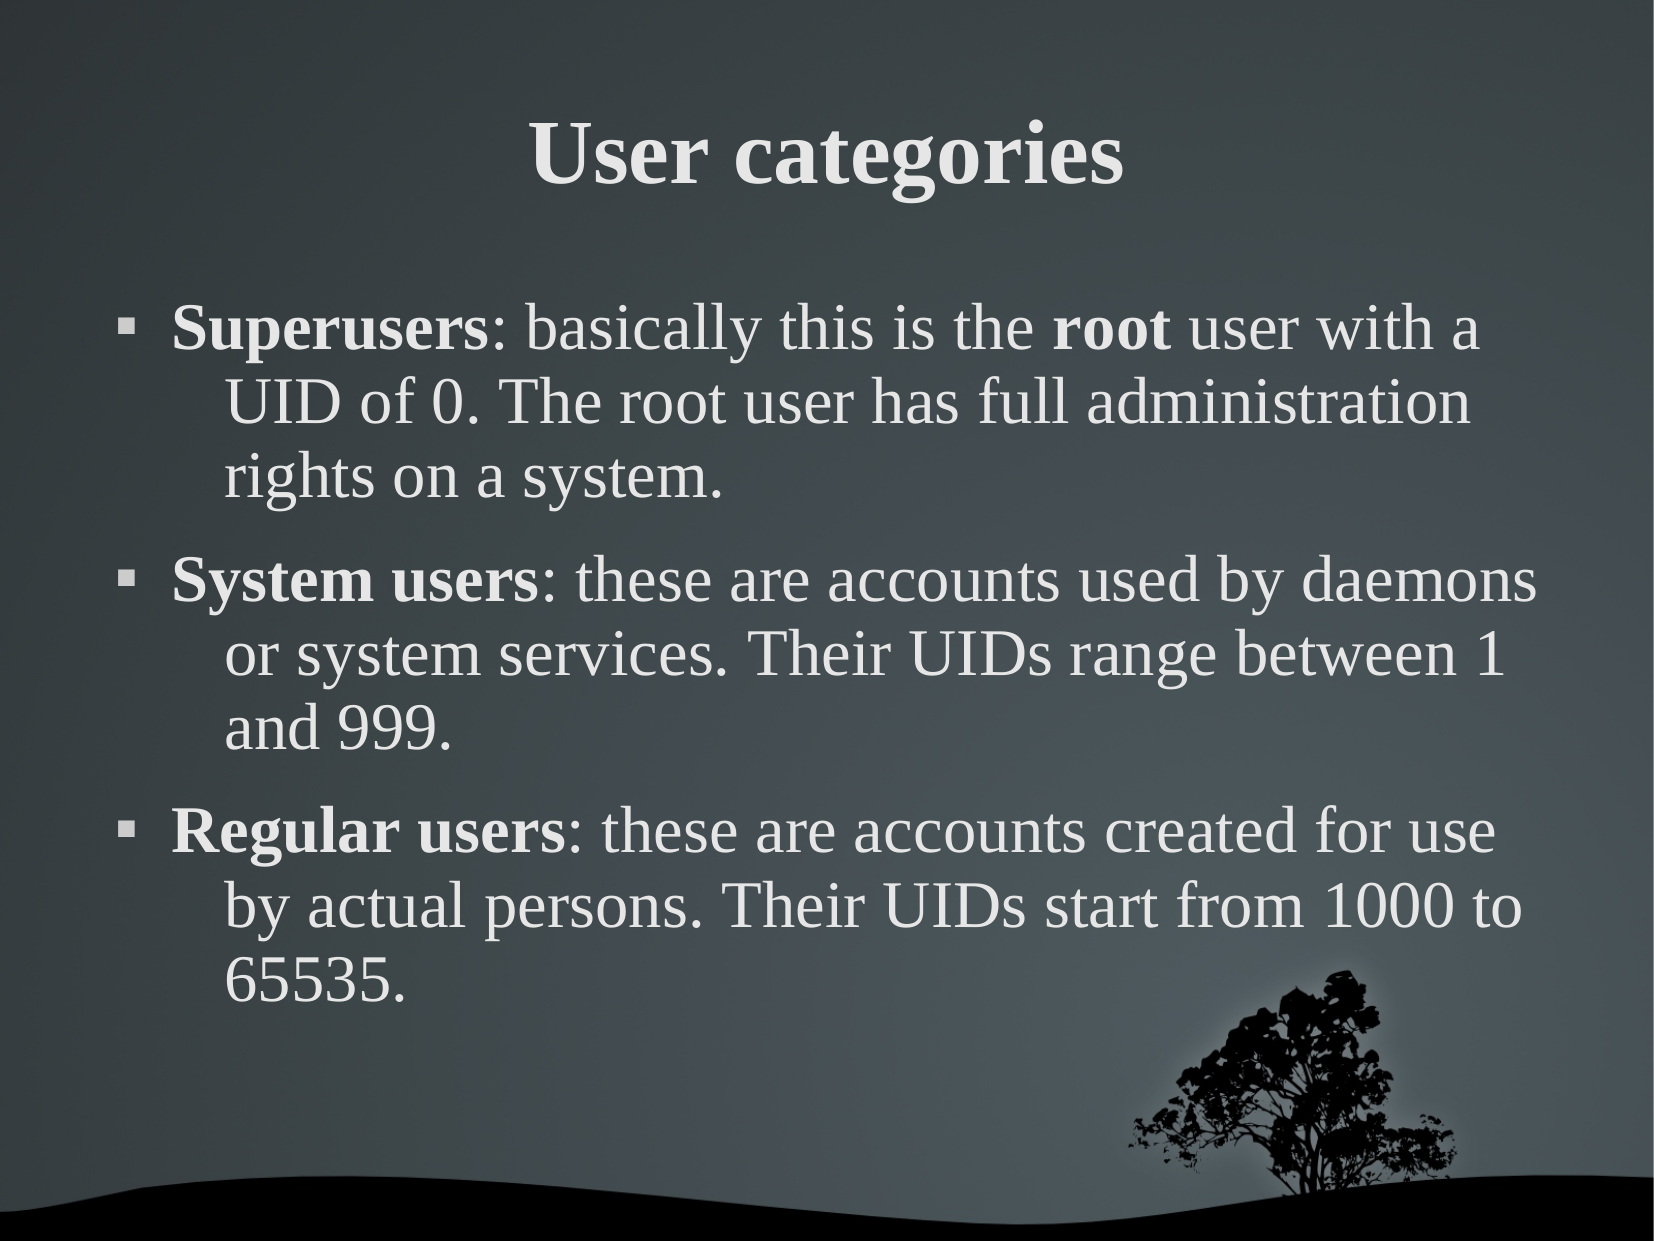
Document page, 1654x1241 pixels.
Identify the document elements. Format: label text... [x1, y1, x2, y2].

title User categories [82, 49, 1571, 257]
picture [0, 0, 1654, 1241]
list Superusers: basically this is the root user with a UID of 0. The root user has full administration rights on a system. System users: these are accounts used by daemons or system services. Their UIDs range between 1 and 999. Regular users: these are accounts created for use by actual persons. Their UIDs start from 1000 to 65535. [82, 290, 1571, 1142]
